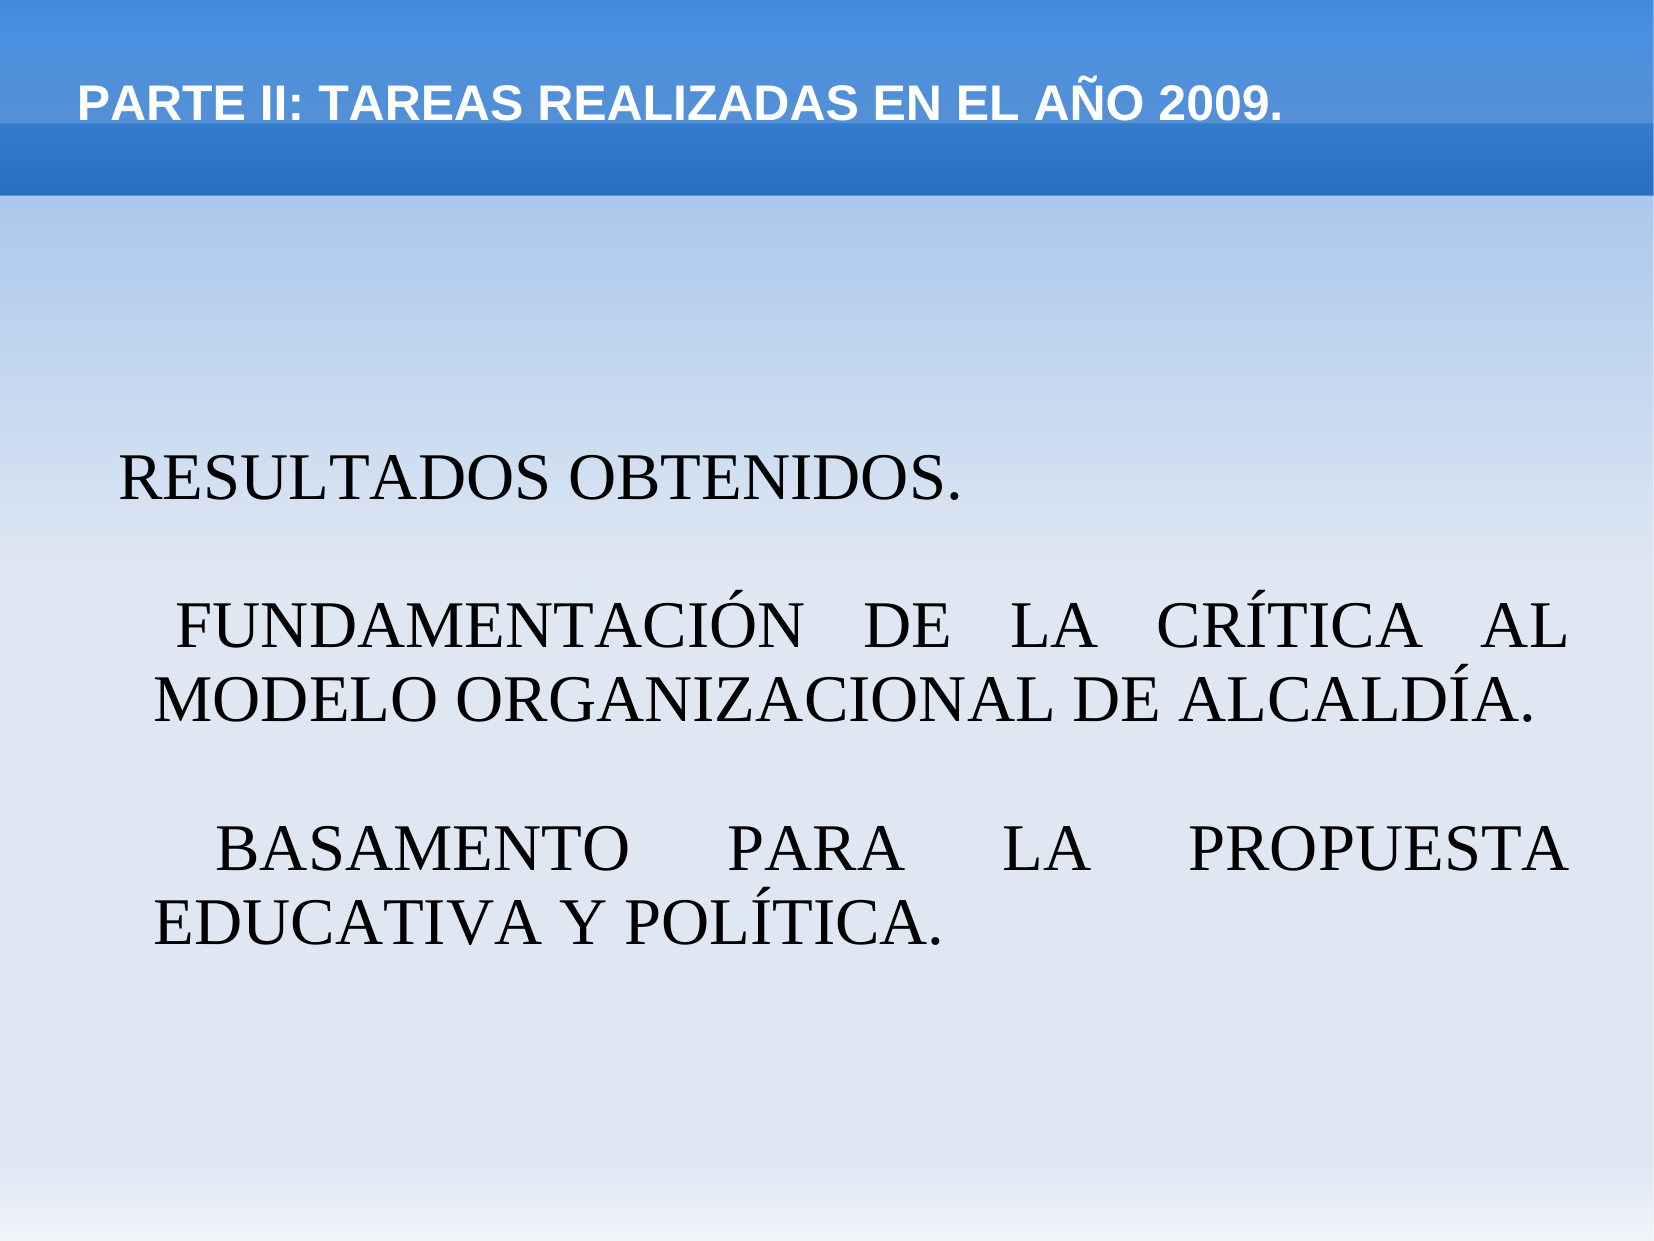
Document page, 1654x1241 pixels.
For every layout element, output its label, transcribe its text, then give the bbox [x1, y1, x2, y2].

picture [0, 0, 1654, 1241]
subtitle RESULTADOS OBTENIDOS. FUNDAMENTACIÓN DE LA CRÍTICA AL MODELO ORGANIZACIONAL DE ALCALDÍA. BASAMENTO PARA LA PROPUESTA EDUCATIVA Y POLÍTICA. [82, 290, 1571, 1109]
title PARTE II: TAREAS REALIZADAS EN EL AÑO 2009. [76, 0, 1565, 208]
